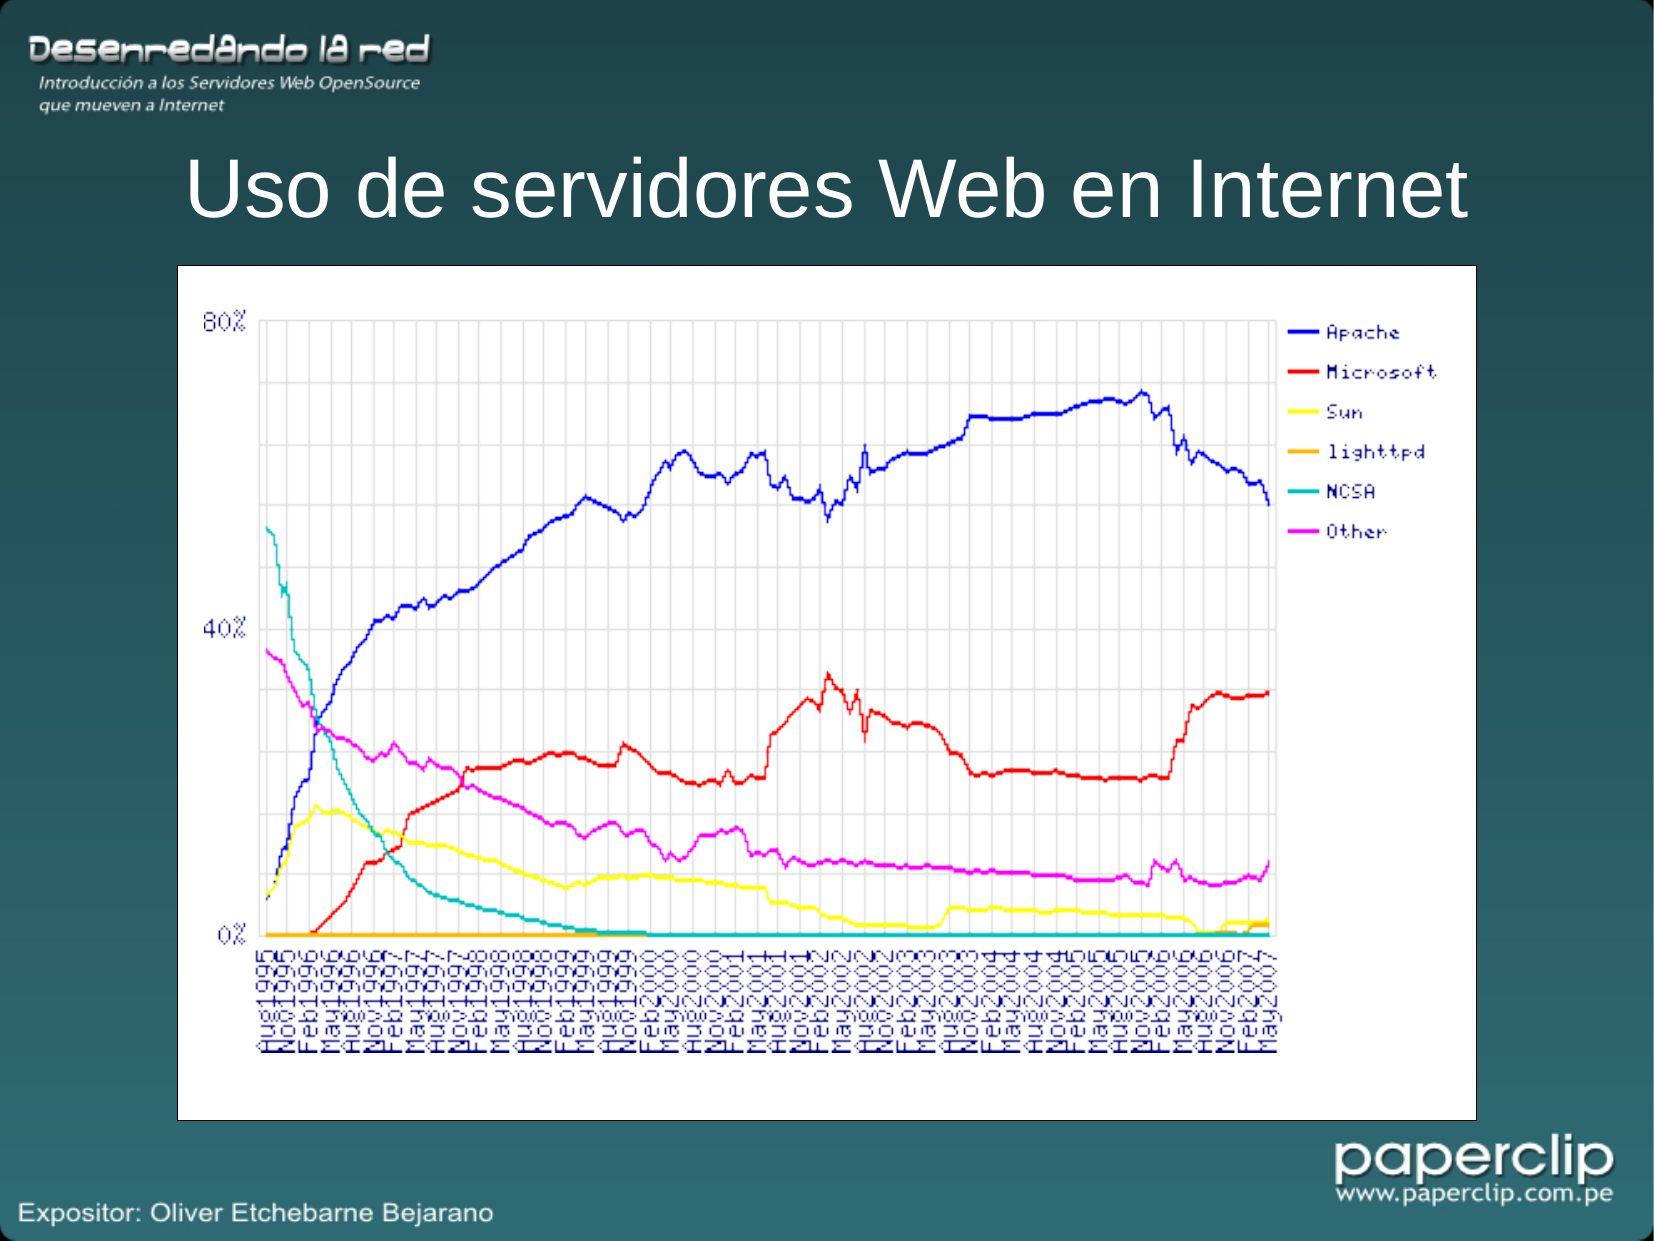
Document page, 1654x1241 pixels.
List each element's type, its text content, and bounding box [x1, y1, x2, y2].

title Uso de servidores Web en Internet [82, 92, 1571, 285]
picture [0, 0, 1654, 1241]
text_box [177, 265, 1477, 1121]
